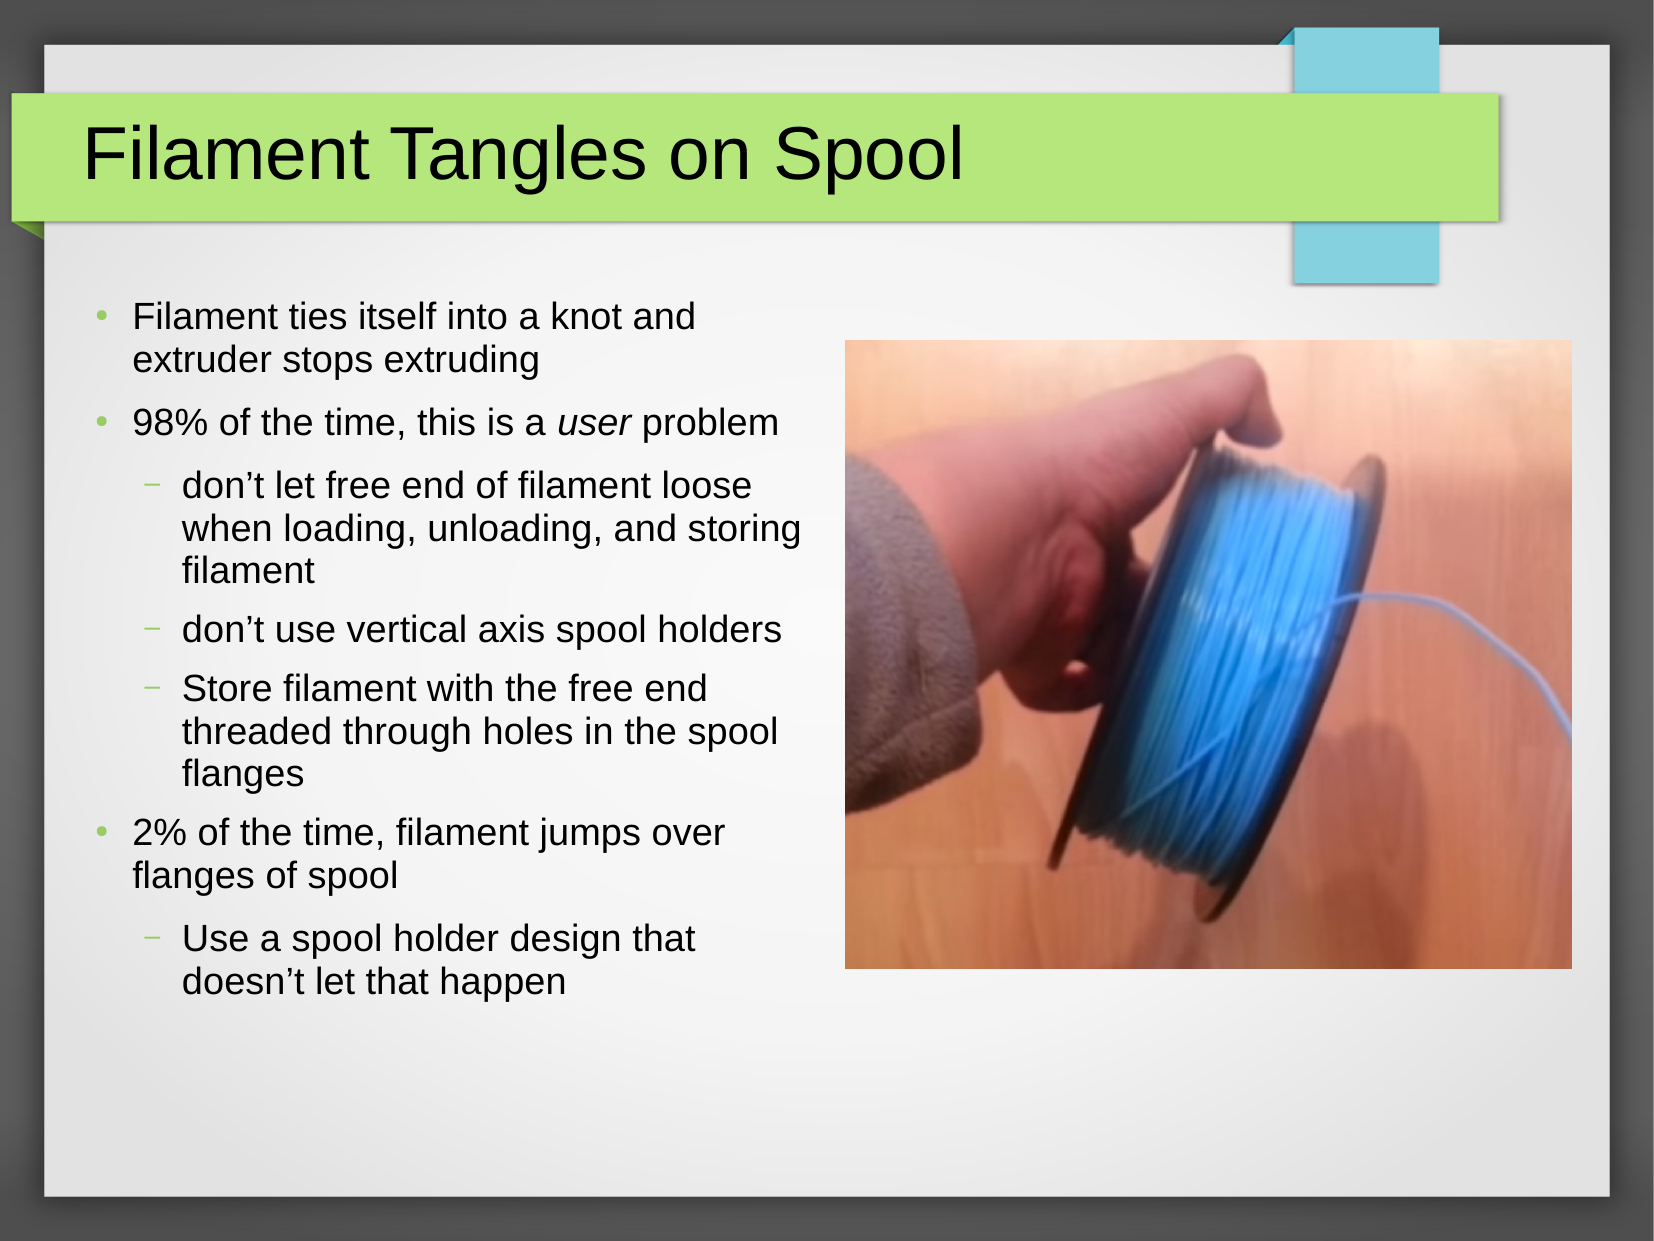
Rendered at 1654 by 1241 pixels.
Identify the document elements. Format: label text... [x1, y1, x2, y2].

picture [0, 0, 1654, 1241]
list Filament ties itself into a knot and extruder stops extruding 98% of the time, this is a user problem don’t let free end of filament loose when loading, unloading, and storing filament don’t use vertical axis spool holders Store filament with the free end threaded through holes in the spool flanges 2% of the time, filament jumps over flanges of spool Use a spool holder design that doesn’t let that happen [82, 295, 809, 1015]
title Filament Tangles on Spool [82, 94, 1264, 213]
